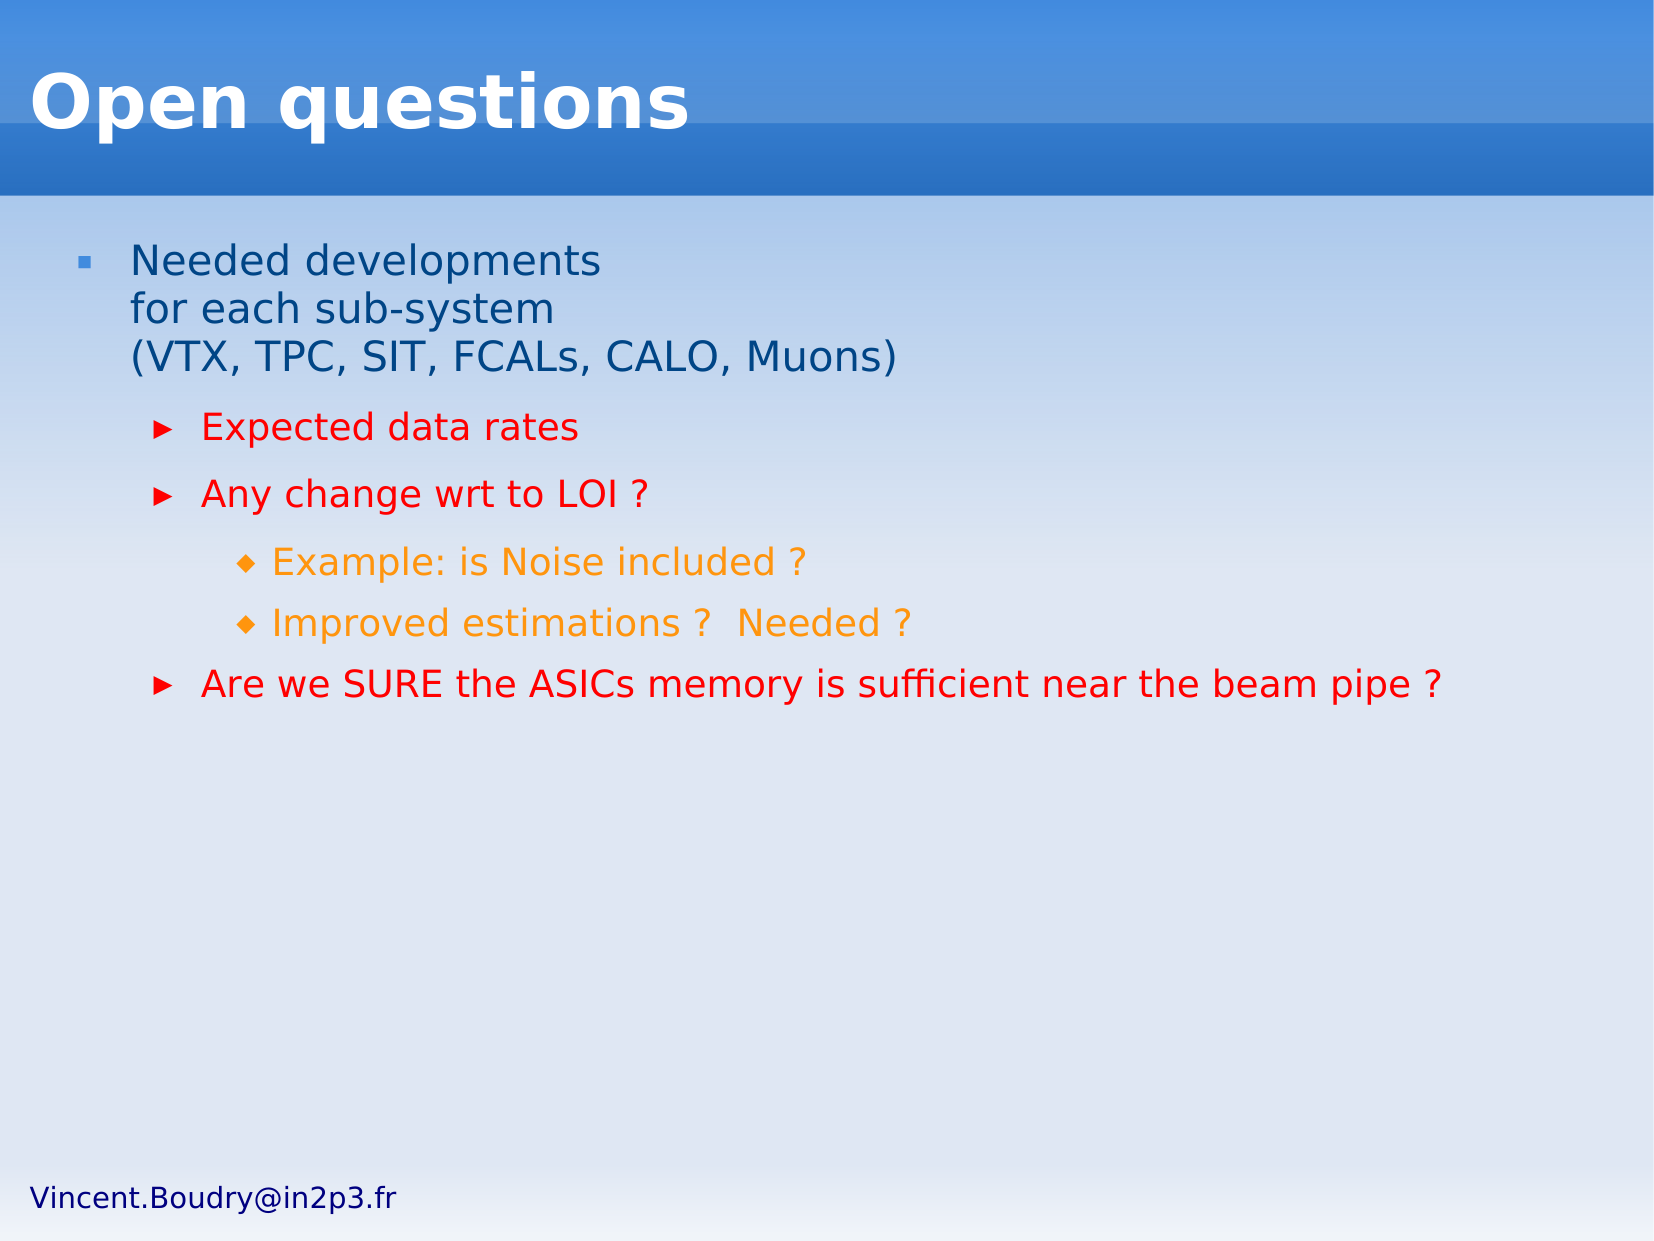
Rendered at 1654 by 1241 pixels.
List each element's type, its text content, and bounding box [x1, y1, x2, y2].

title Open questions [29, 7, 1654, 200]
picture [0, 0, 1654, 1241]
list Needed developments for each sub-system (VTX, TPC, SIT, FCALs, CALO, Muons) Expected data rates Any change wrt to LOI ? Example: is Noise included ? Improved estimations ? Needed ? Are we SURE the ASICs memory is sufficient near the beam pipe ? [59, 236, 1595, 1137]
